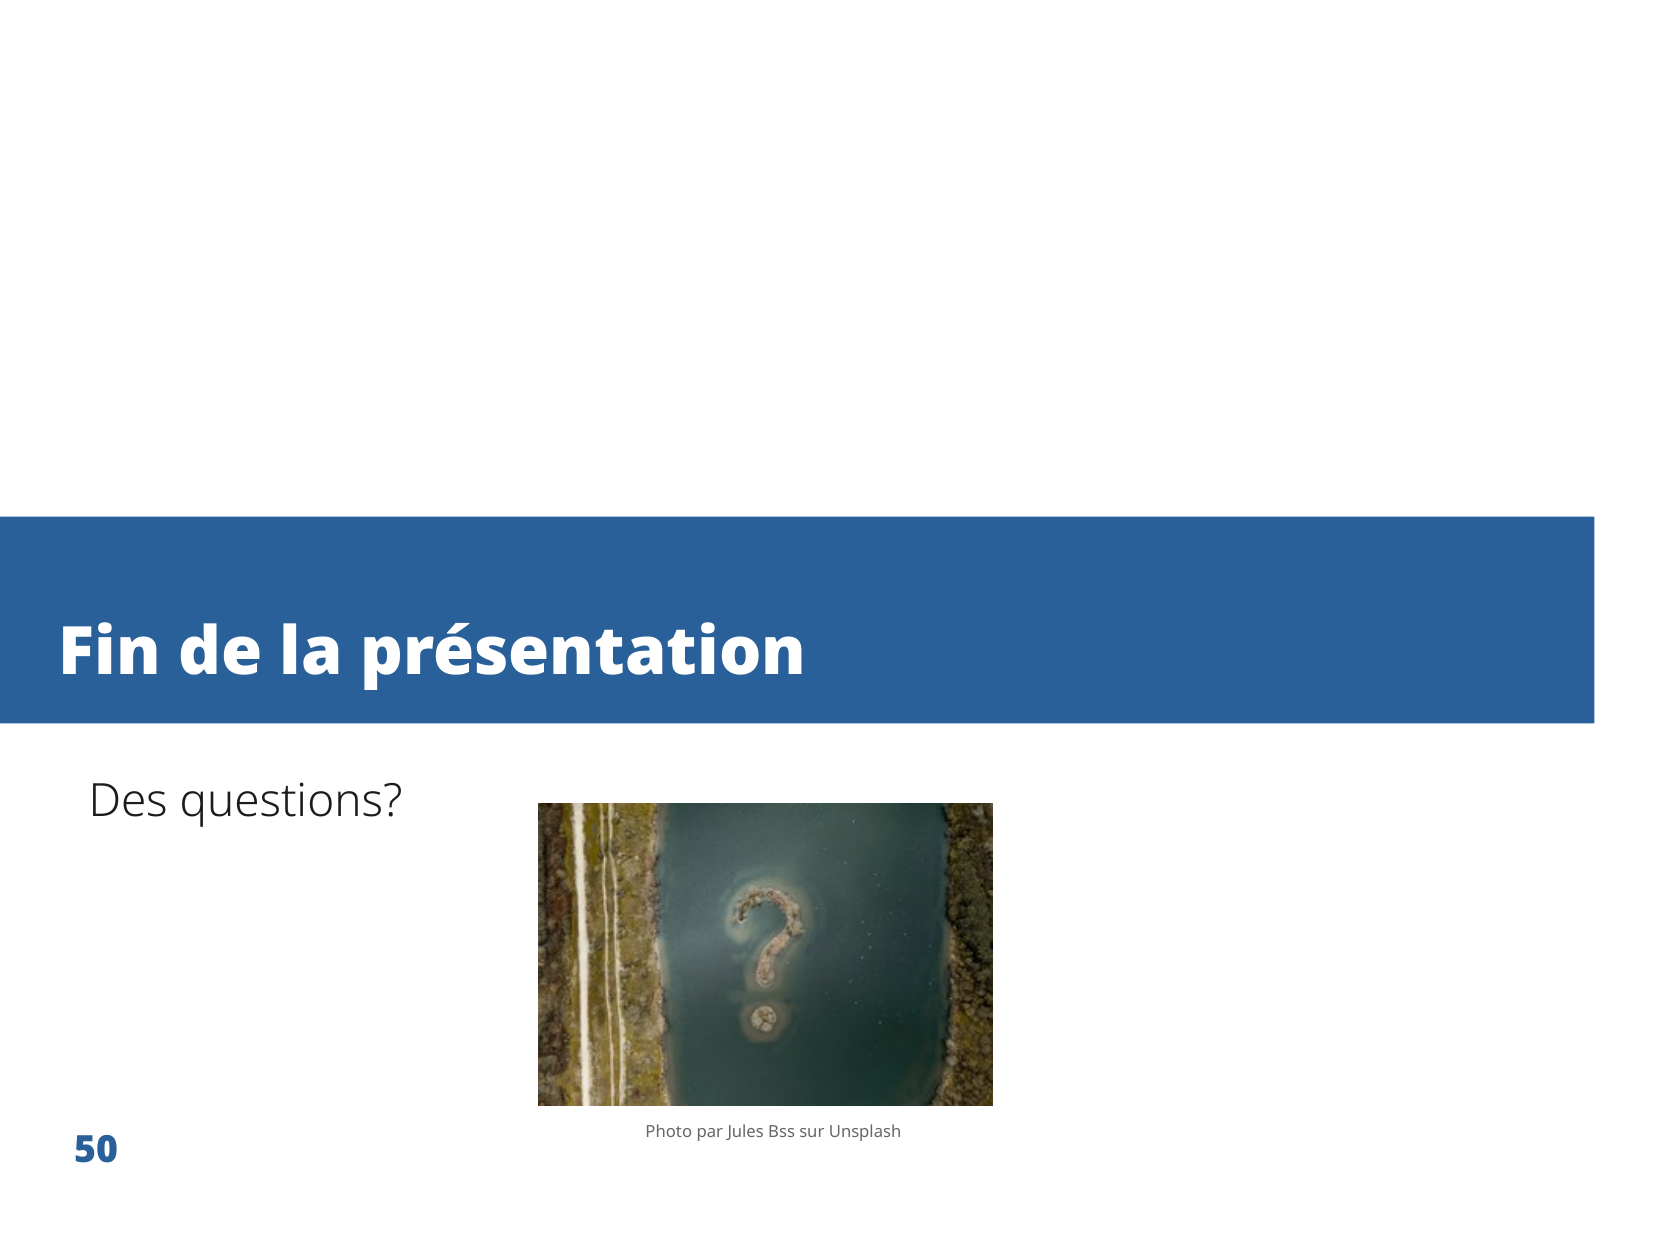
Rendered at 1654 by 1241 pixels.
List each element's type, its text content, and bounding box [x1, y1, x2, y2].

text_box Photo par Jules Bss sur Unsplash [478, 1112, 1069, 1152]
title Fin de la présentation [59, 546, 1595, 694]
text_box Des questions? [88, 767, 1595, 851]
picture [538, 803, 993, 1106]
